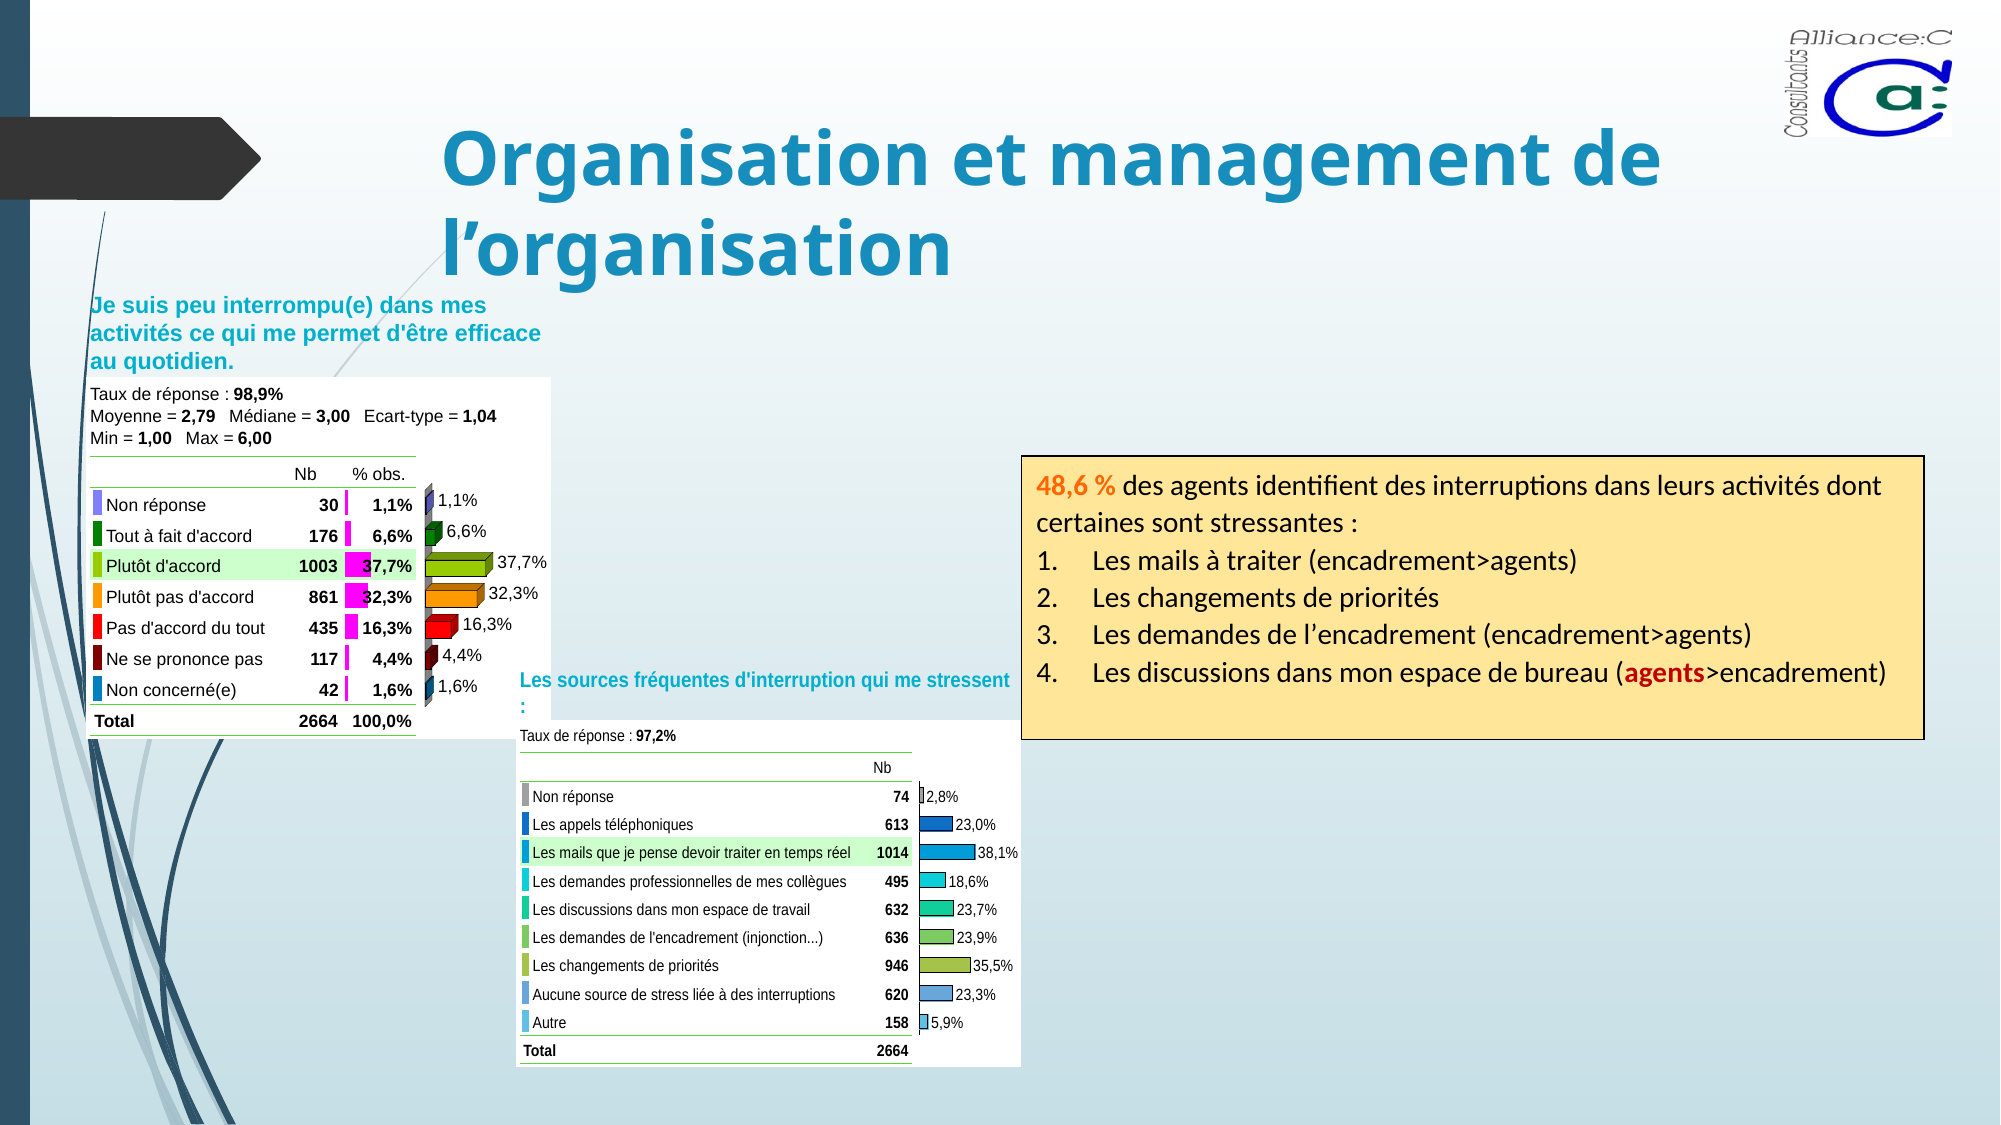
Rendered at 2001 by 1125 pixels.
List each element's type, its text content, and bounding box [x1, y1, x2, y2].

picture [85, 288, 1022, 1068]
text_box 48,6 % des agents identifient des interruptions dans leurs activités dont certaines sont stressantes : Les mails à traiter (encadrement>agents) Les changements de priorités Les demandes de l’encadrement (encadrement>agents) Les discussions dans mon espace de bureau (agents>encadrement) [1021, 456, 1924, 740]
picture [1784, 30, 1952, 137]
title Organisation et management de l’organisation [425, 102, 1888, 313]
